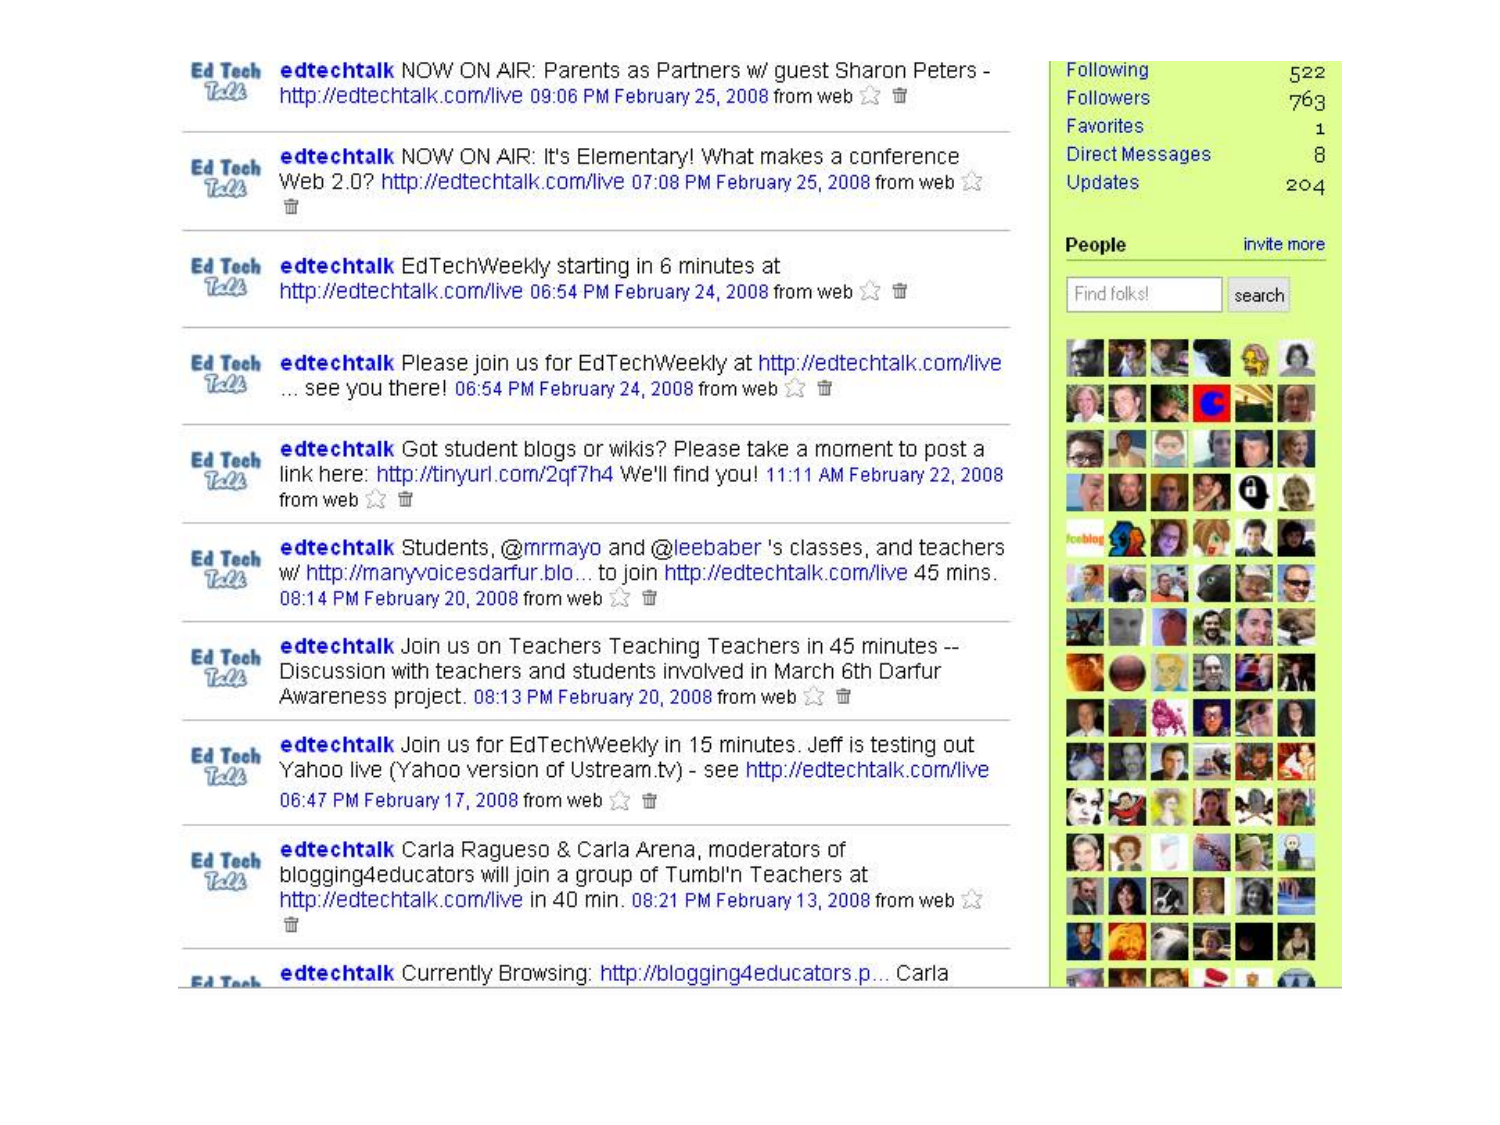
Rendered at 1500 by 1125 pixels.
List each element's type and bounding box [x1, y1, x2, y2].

picture [178, 61, 1342, 995]
